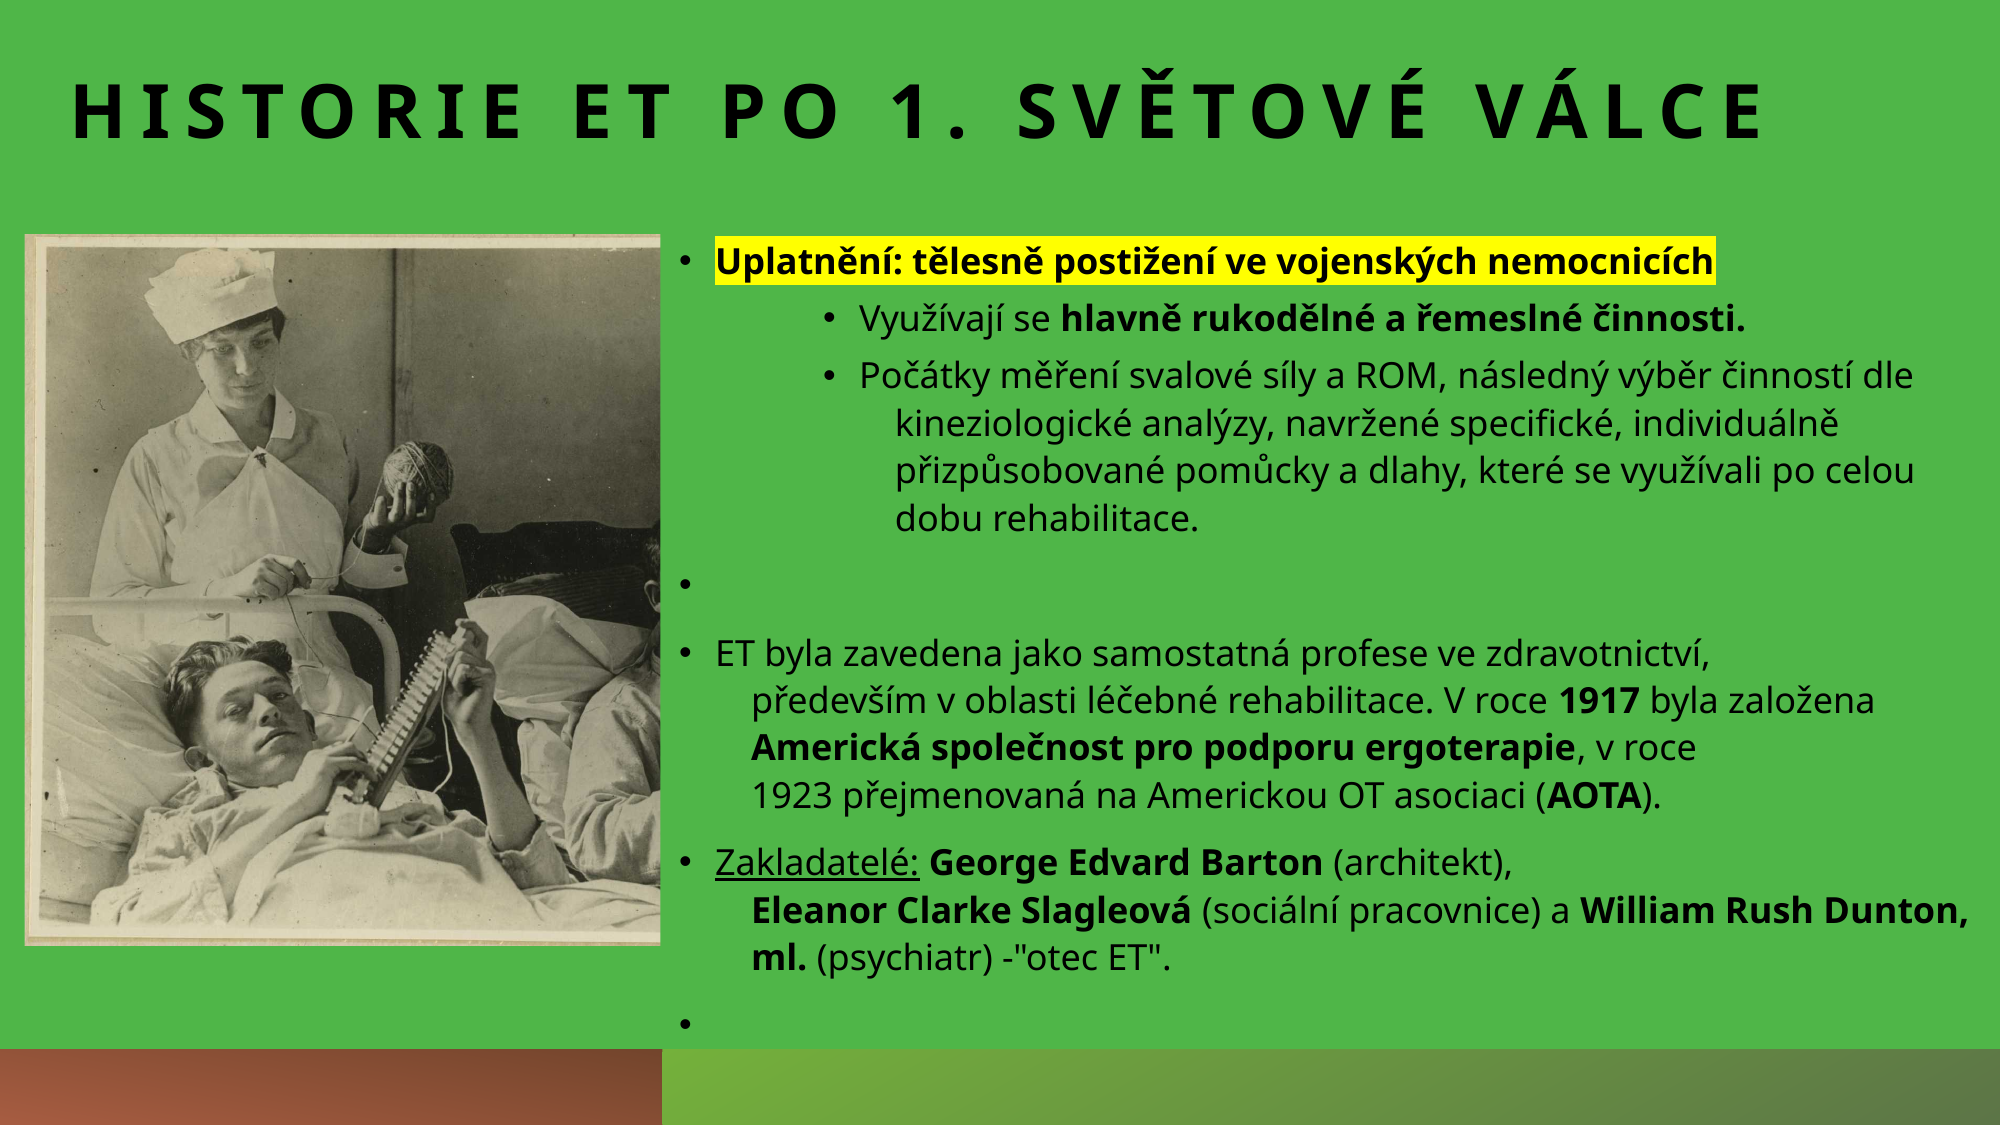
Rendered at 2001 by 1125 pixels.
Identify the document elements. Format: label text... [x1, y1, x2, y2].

title Historie et po 1. světové válce [69, 63, 1873, 223]
text_box [0, 0, 2000, 1125]
list Uplatnění: tělesně postižení ve vojenských nemocnicích Využívají se hlavně rukodělné a řemeslné činnosti. Počátky měření svalové síly a ROM, následný výběr činností dle kineziologické analýzy, navržené specifické, individuálně přizpůsobované pomůcky a dlahy, které se využívali po celou dobu rehabilitace. ET byla zavedena jako samostatná profese ve zdravotnictví, především v oblasti léčebné rehabilitace. V roce 1917 byla založena Americká společnost pro podporu ergoterapie, v roce 1923 přejmenovaná na Americkou OT asociaci (AOTA). Zakladatelé: George Edvard Barton (architekt), Eleanor Clarke Slagleová (sociální pracovnice) a William Rush Dunton, ml. (psychiatr) -"otec ET". [679, 234, 1974, 979]
picture [24, 234, 661, 946]
